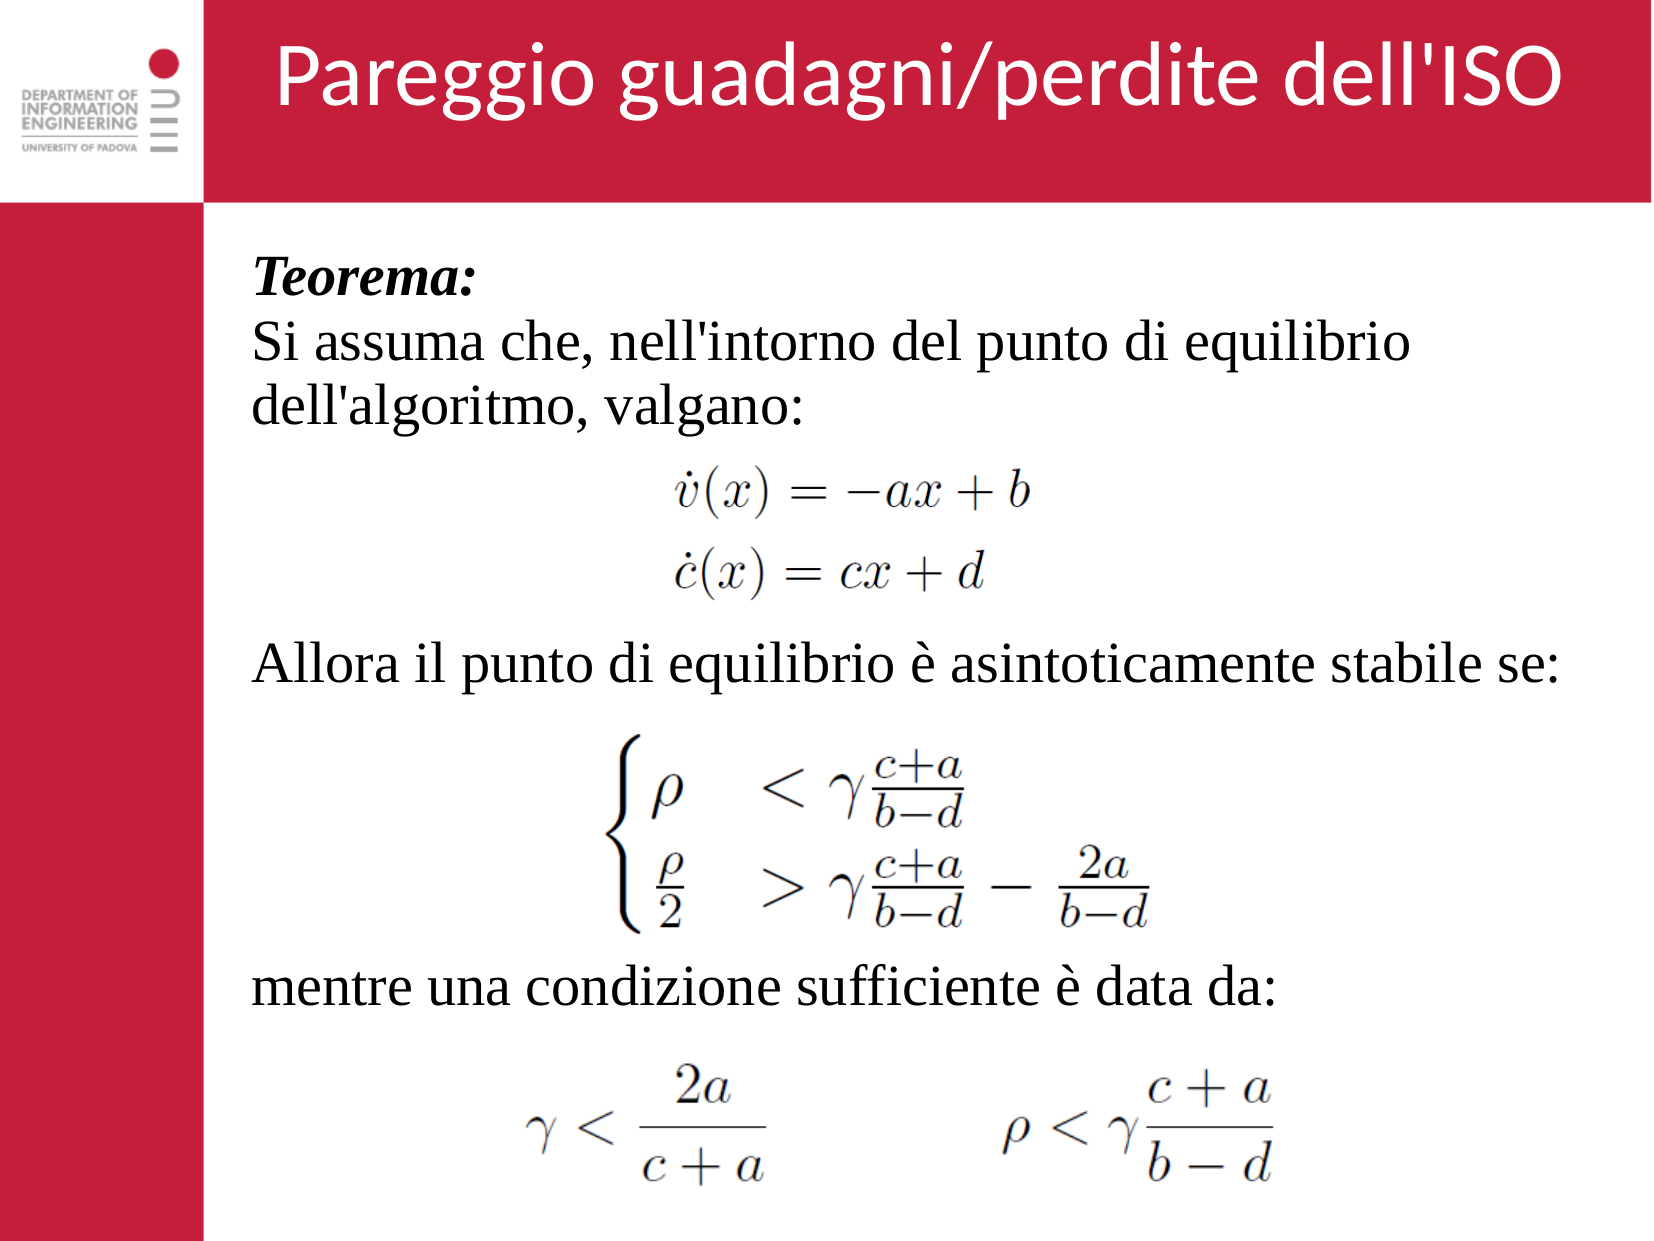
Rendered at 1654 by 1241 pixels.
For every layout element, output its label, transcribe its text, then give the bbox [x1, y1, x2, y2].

picture [0, 0, 1654, 1241]
text_box Teorema: Si assuma che, nell'intorno del punto di equilibrio dell'algoritmo, valgano: Allora il punto di equilibrio è asintoticamente stabile se: mentre una condizione sufficiente è data da: [236, 236, 1654, 1241]
picture [649, 442, 1066, 630]
picture [575, 709, 1180, 955]
picture [516, 1056, 1300, 1205]
text_box Pareggio guadagni/perdite dell'ISO [259, 29, 1654, 157]
